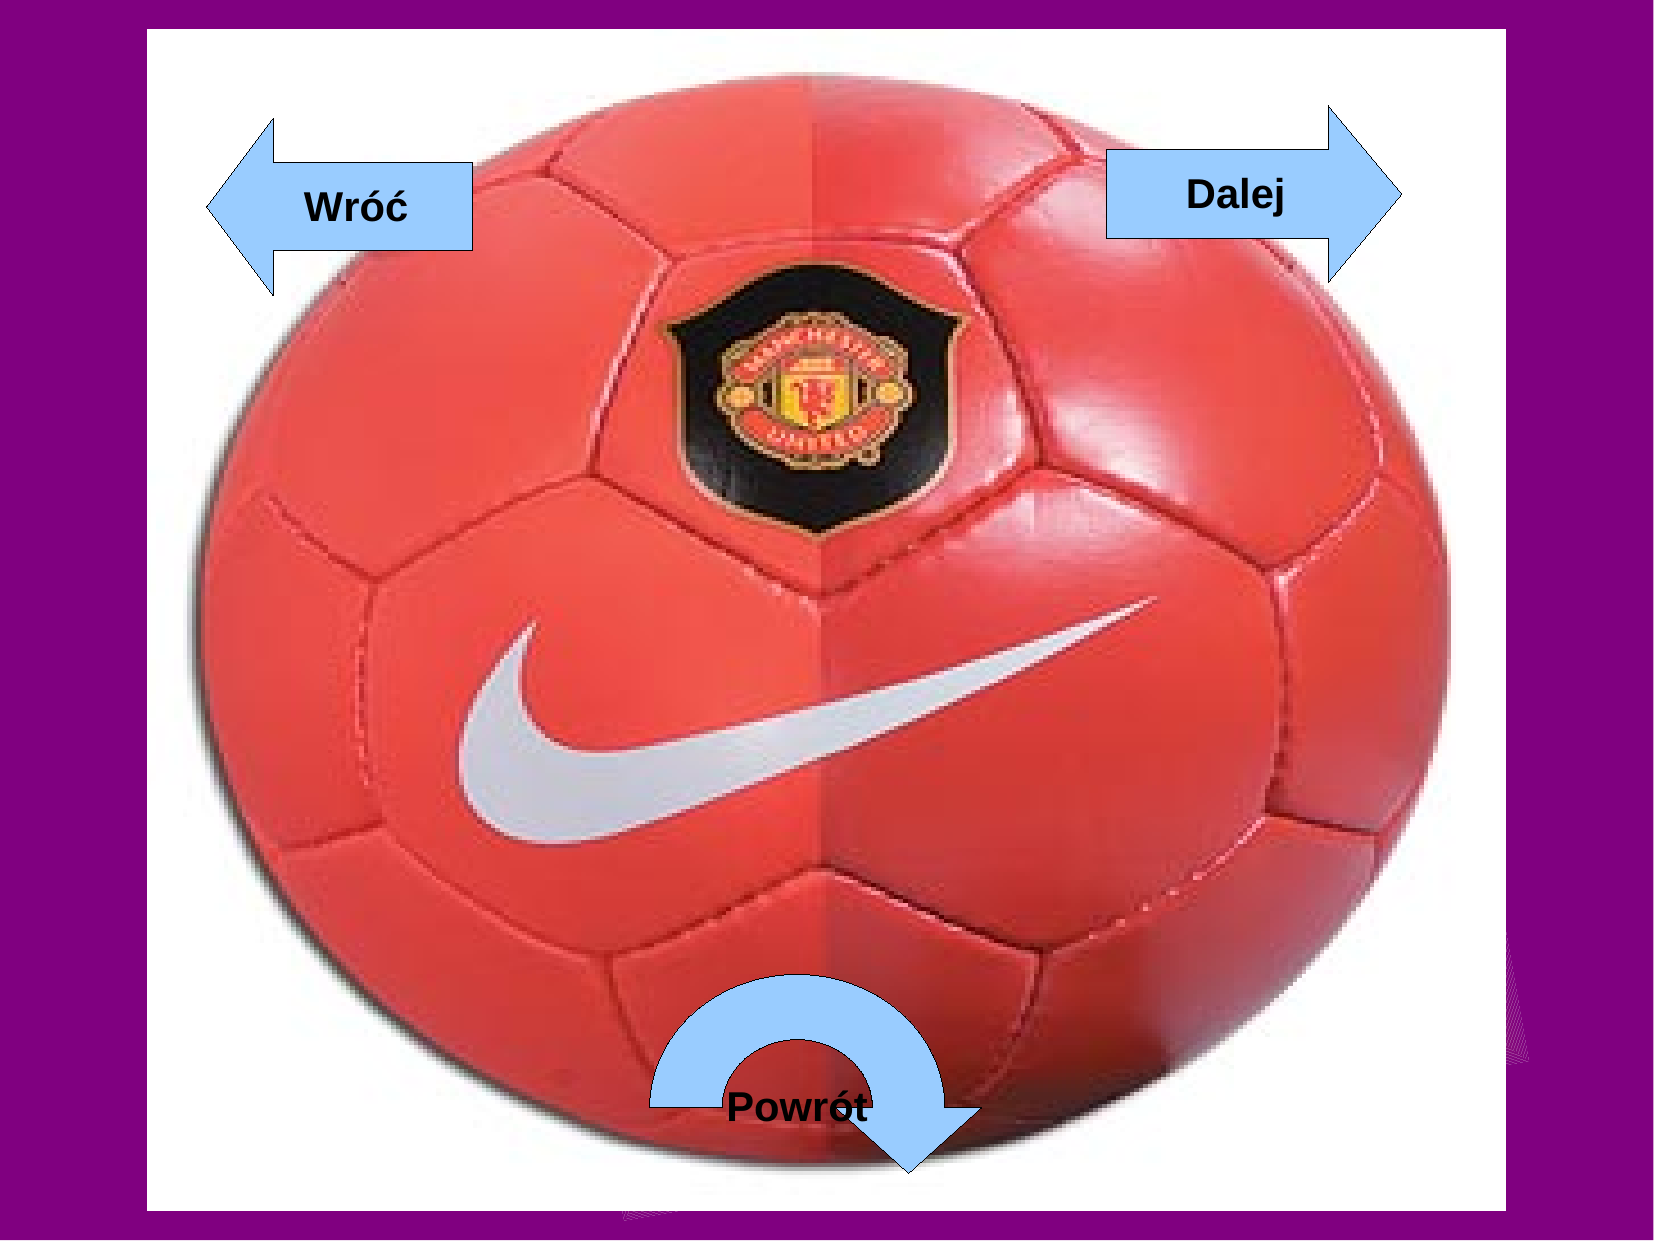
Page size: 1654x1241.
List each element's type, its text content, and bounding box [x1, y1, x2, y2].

text_box Powrót [649, 974, 982, 1174]
text_box Dalej [1106, 105, 1402, 283]
picture [147, 29, 1506, 1211]
text_box Wróć [206, 118, 473, 296]
